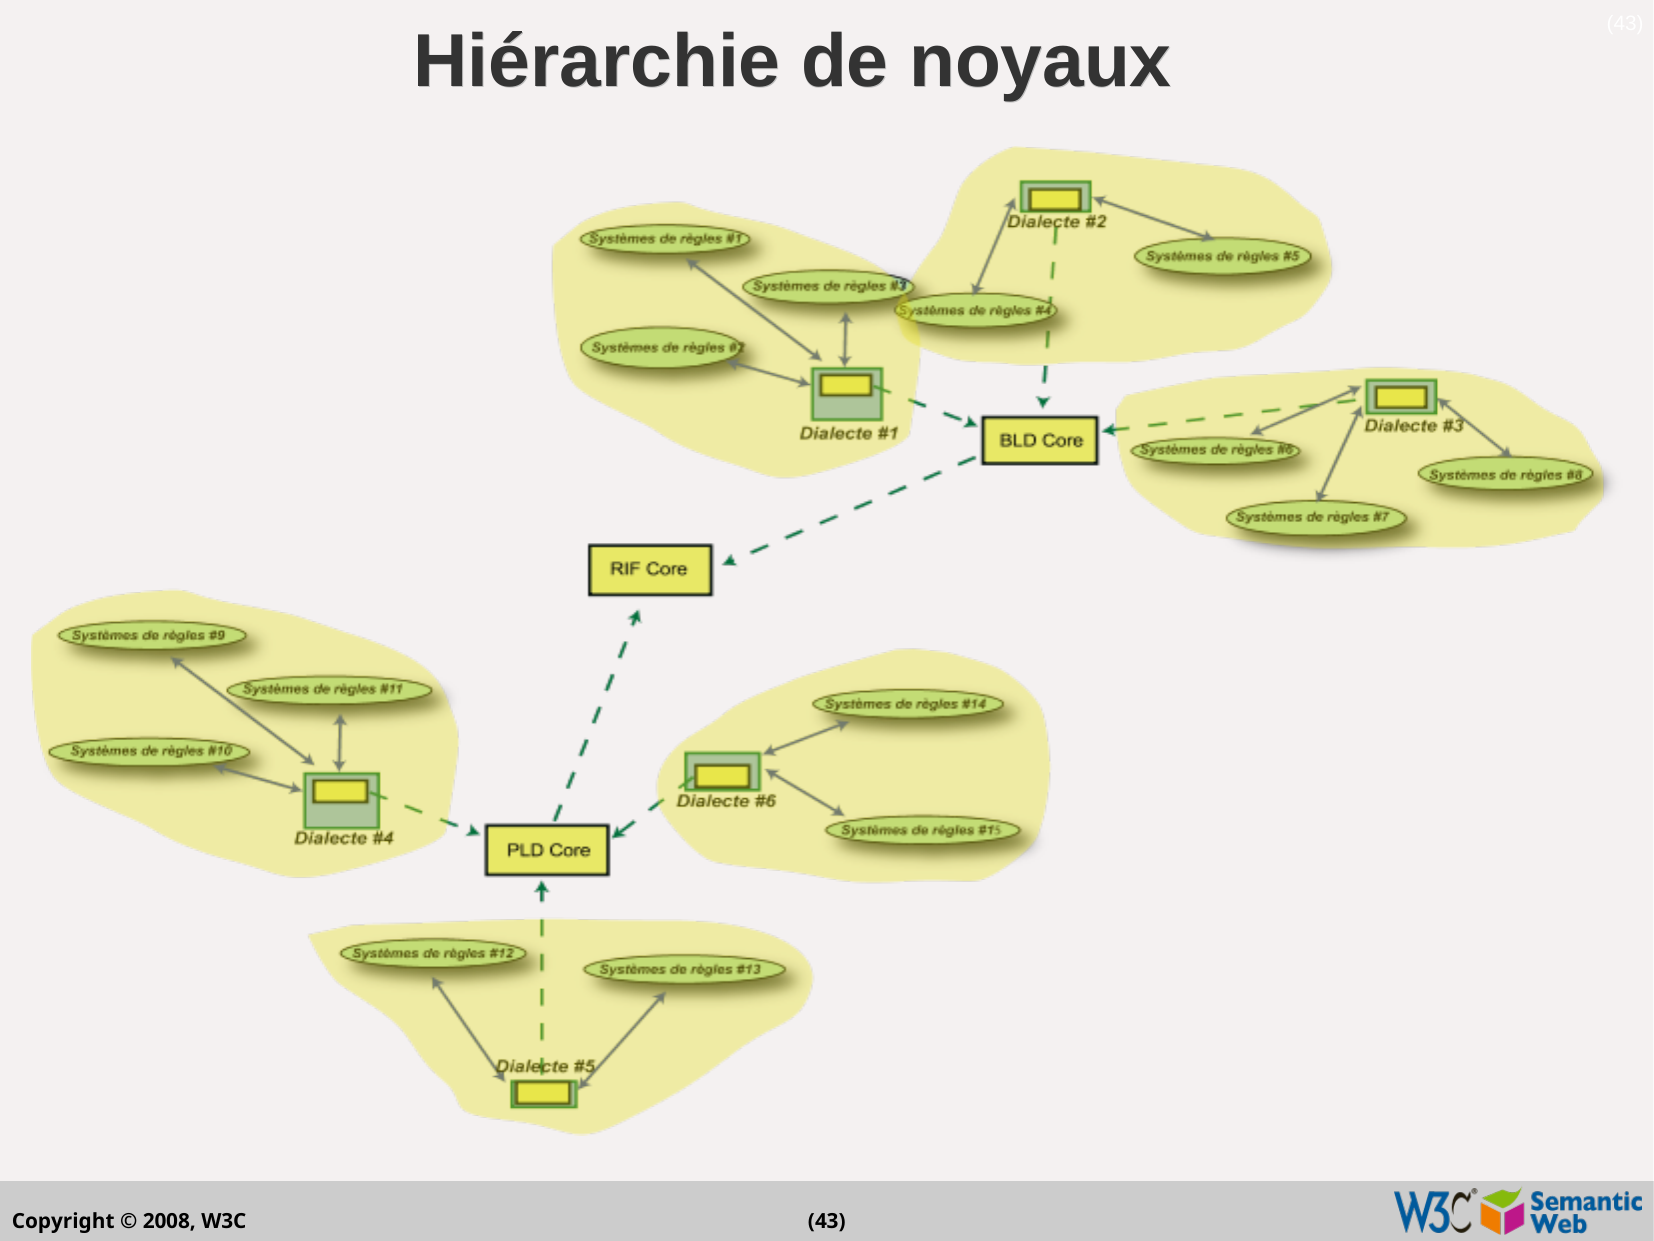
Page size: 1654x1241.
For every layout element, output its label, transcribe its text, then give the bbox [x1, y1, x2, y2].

picture [31, 146, 1630, 1136]
picture [1394, 1185, 1642, 1235]
title Hiérarchie de noyaux [93, 0, 1493, 119]
